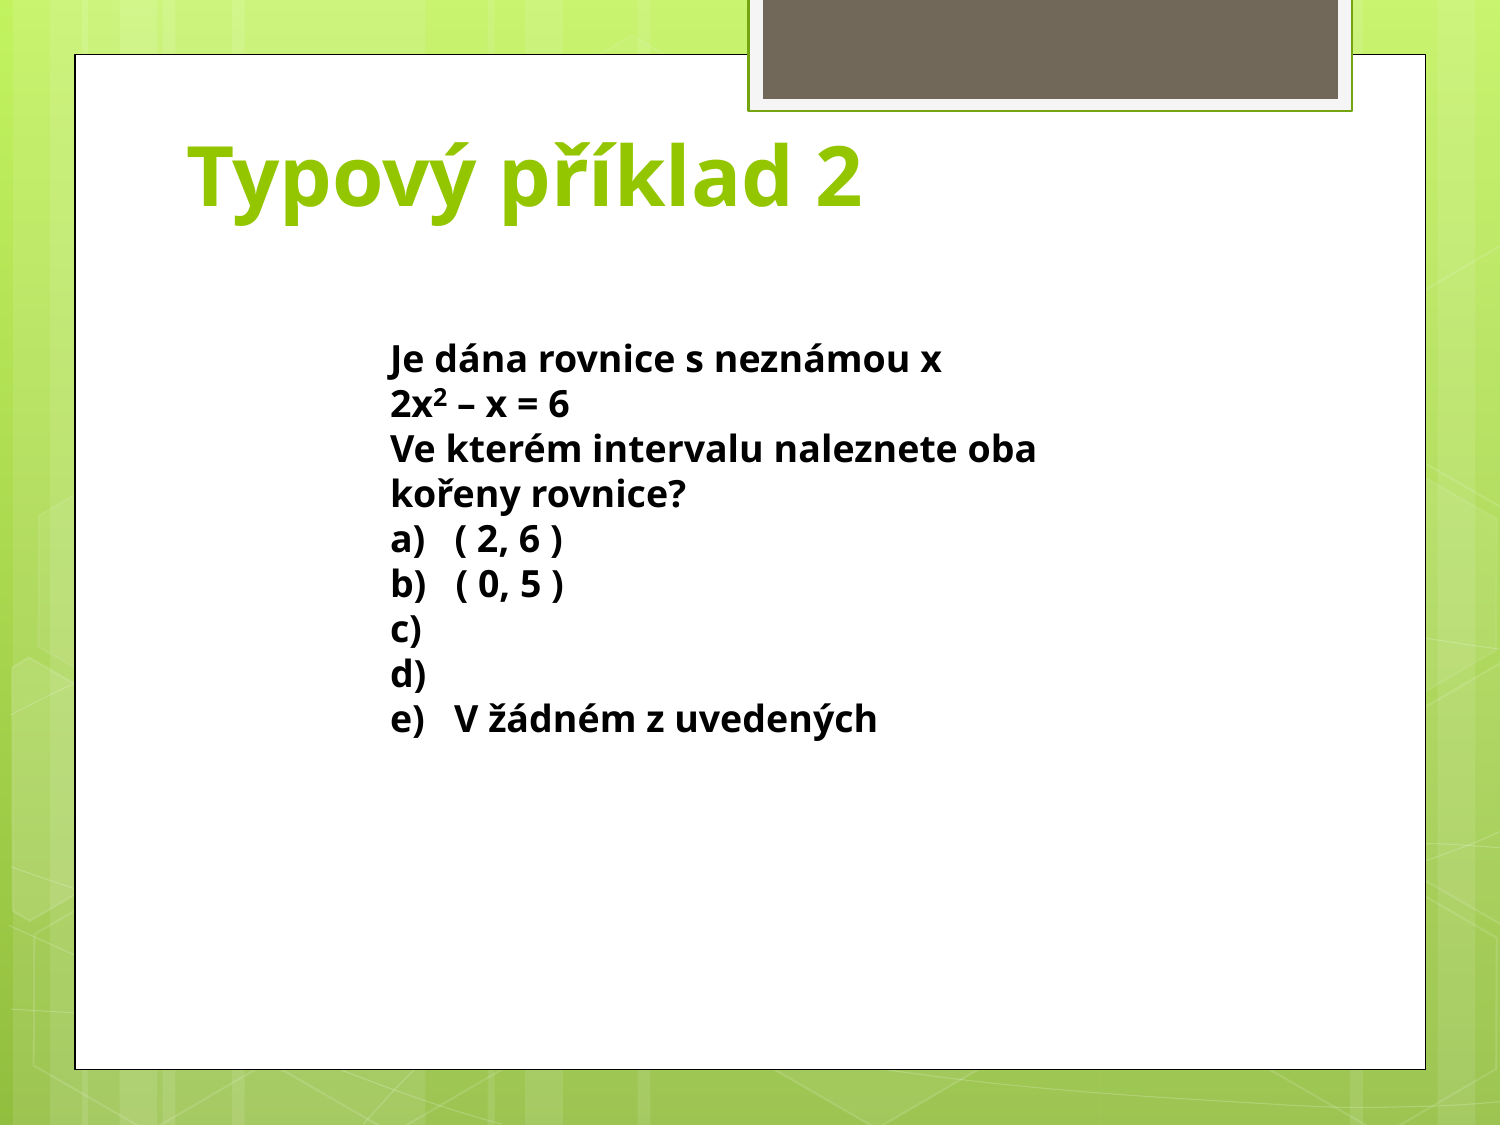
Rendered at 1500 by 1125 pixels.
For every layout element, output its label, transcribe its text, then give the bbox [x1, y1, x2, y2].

text_box Je dána rovnice s neznámou x 2x2 – x = 6 Ve kterém intervalu naleznete oba kořeny rovnice? a) ( 2, 6 ) b) ( 0, 5 ) c) d) e) V žádném z uvedených [375, 328, 1125, 793]
title Typový příklad 2 [171, 42, 1415, 231]
